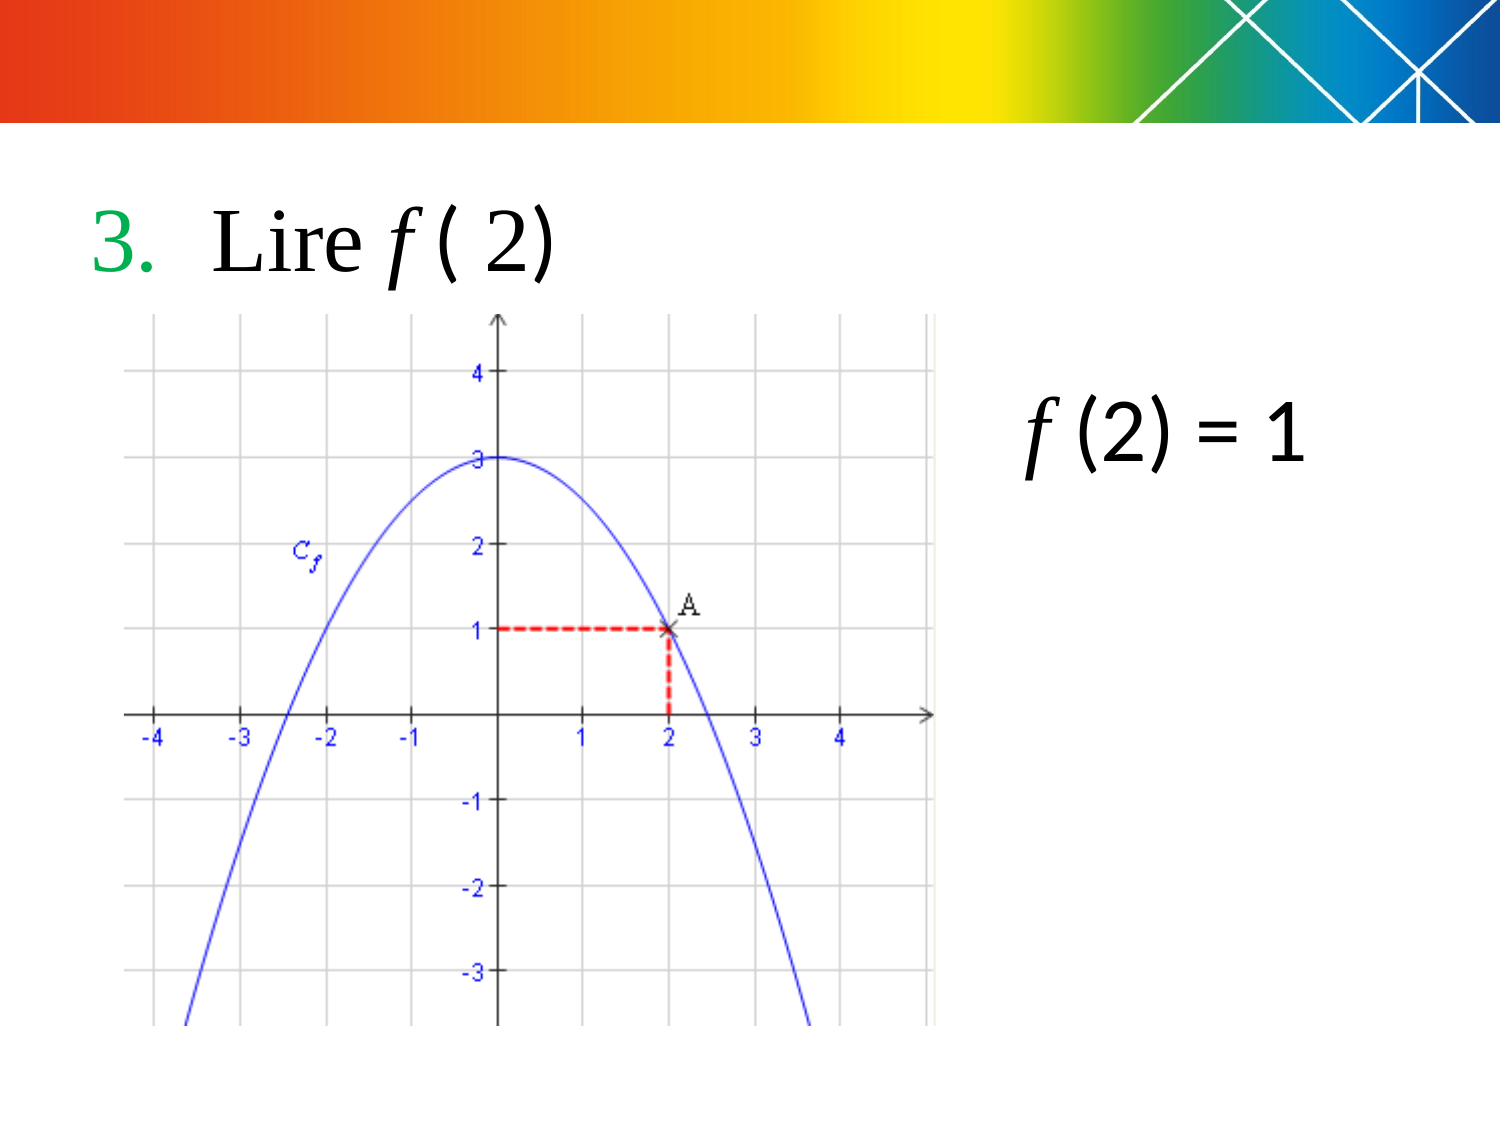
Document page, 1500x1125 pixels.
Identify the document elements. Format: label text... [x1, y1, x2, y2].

text_box f (2) = 1 [1009, 361, 1447, 488]
title Lire f ( 2) [75, 163, 1426, 305]
picture [123, 314, 936, 1027]
picture [0, 0, 1359, 123]
picture [1340, 0, 1500, 123]
